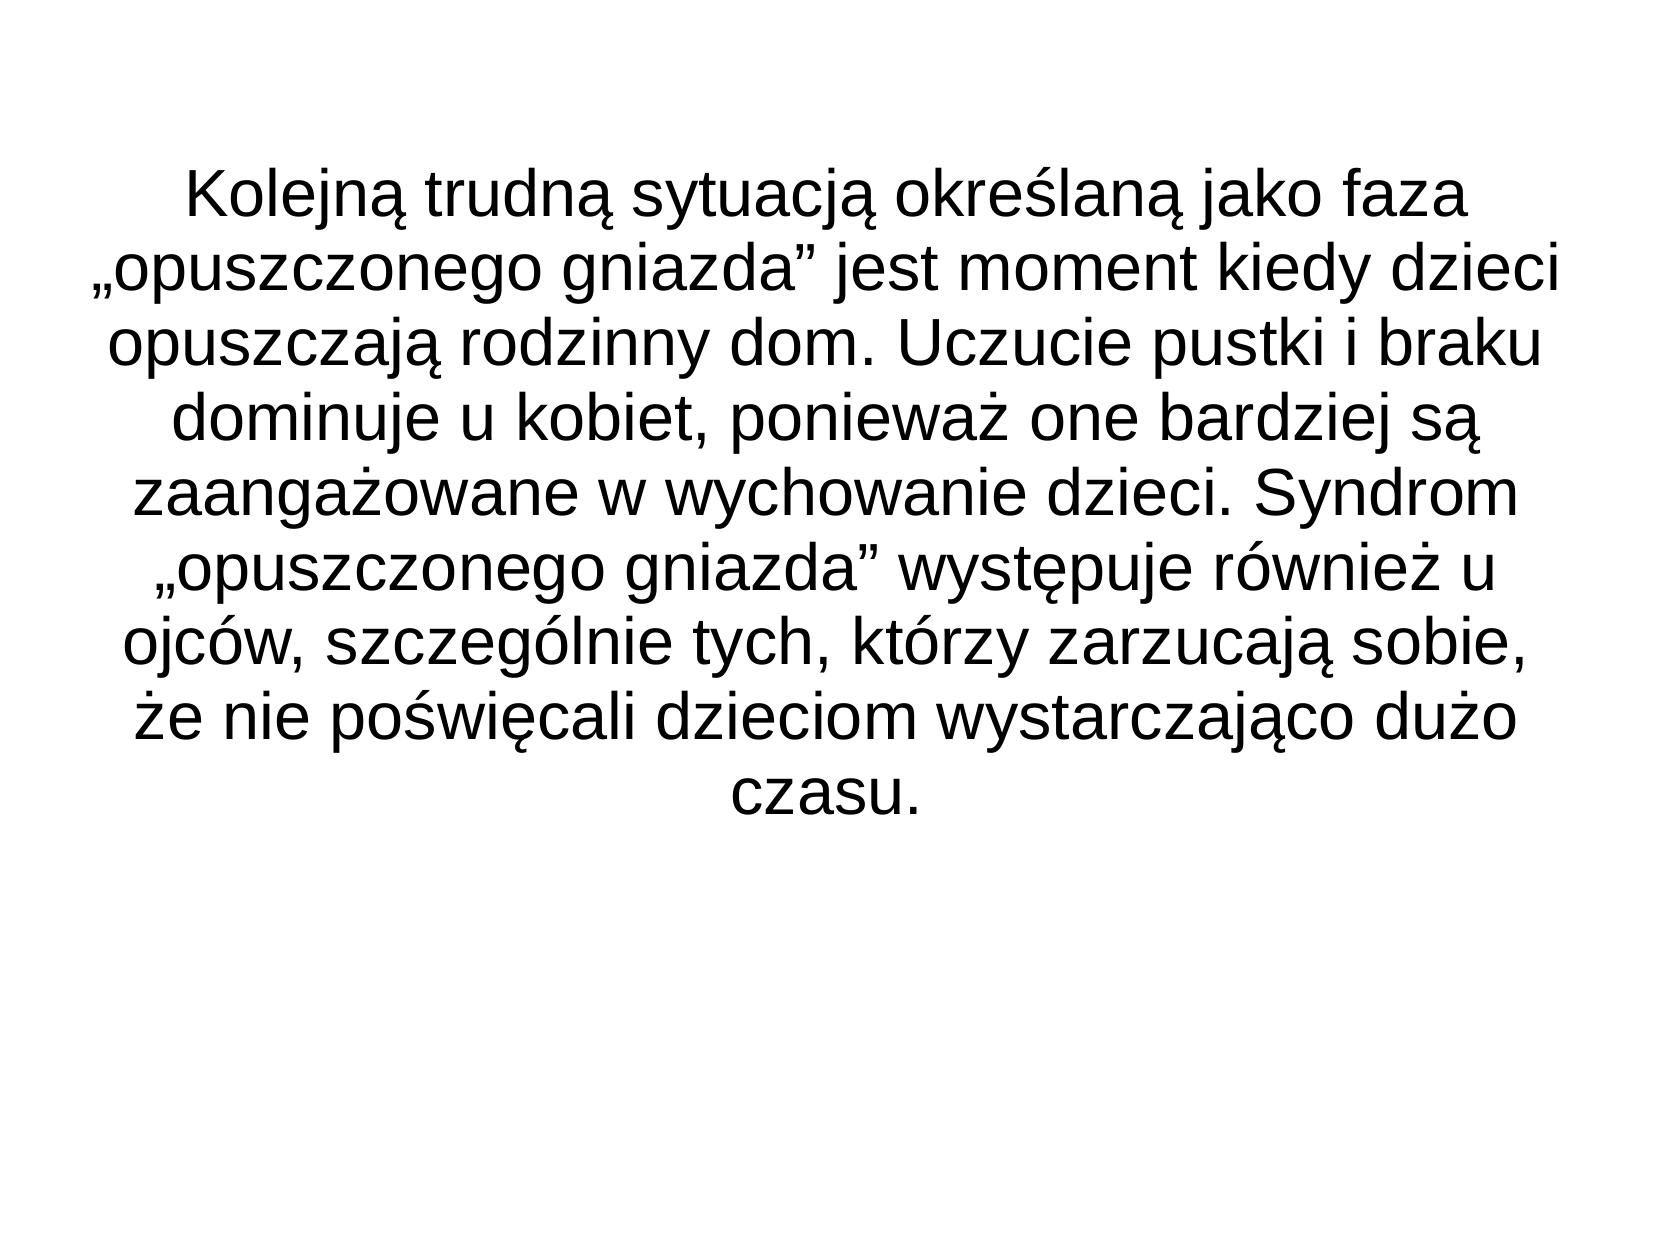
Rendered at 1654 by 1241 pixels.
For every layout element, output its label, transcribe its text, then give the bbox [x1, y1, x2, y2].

subtitle Kolejną trudną sytuacją określaną jako faza „opuszczonego gniazda” jest moment kiedy dzieci opuszczają rodzinny dom. Uczucie pustki i braku dominuje u kobiet, ponieważ one bardziej są zaangażowane w wychowanie dzieci. Syndrom „opuszczonego gniazda” występuje również u ojców, szczególnie tych, którzy zarzucają sobie, że nie poświęcali dzieciom wystarczająco dużo czasu. [82, 49, 1571, 1010]
